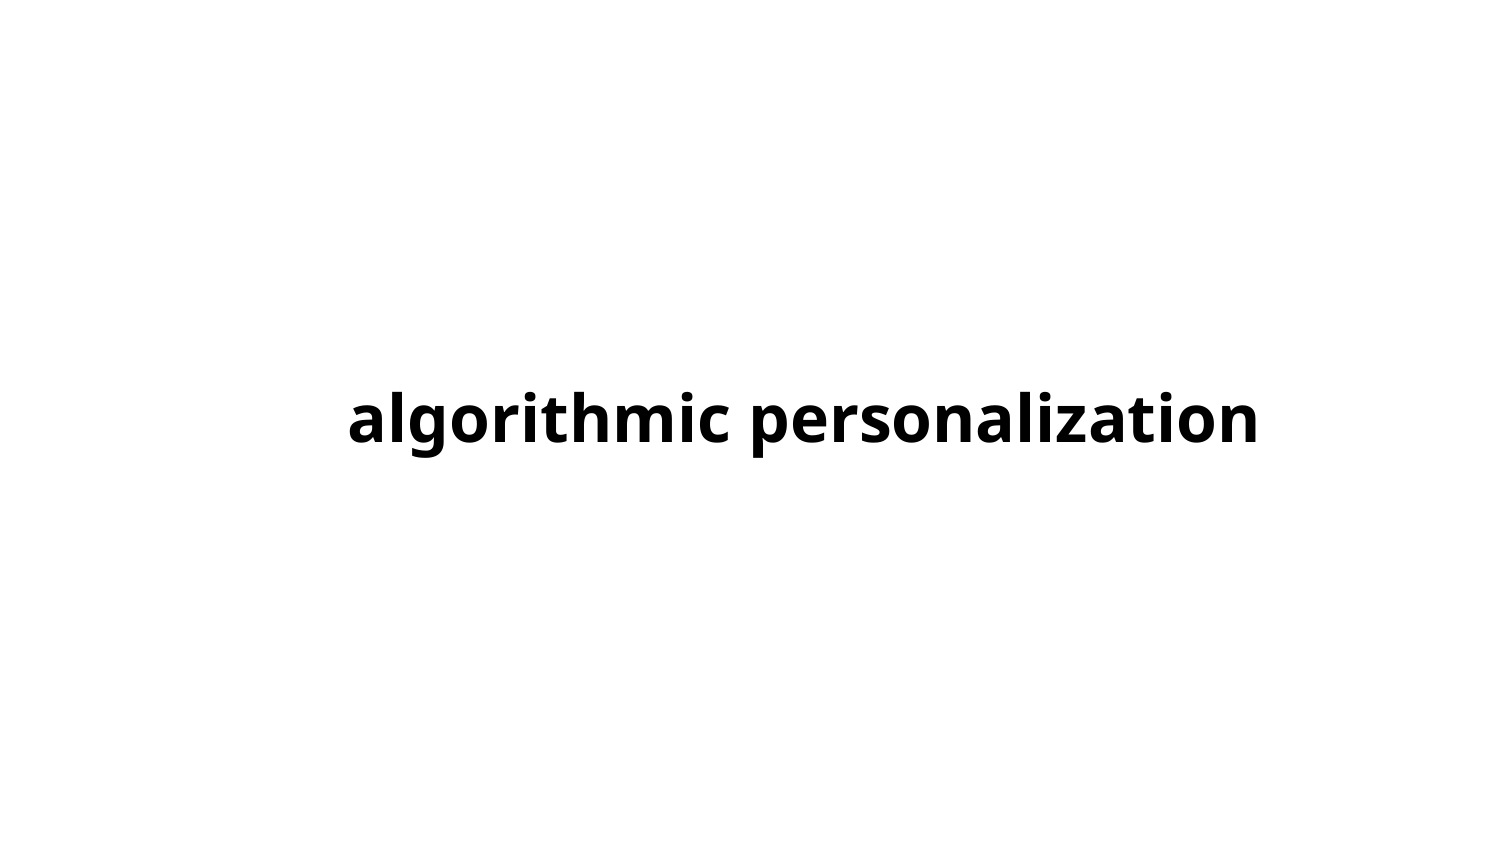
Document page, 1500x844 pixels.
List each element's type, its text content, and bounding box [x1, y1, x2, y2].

title algorithmic personalization [332, 288, 1319, 477]
